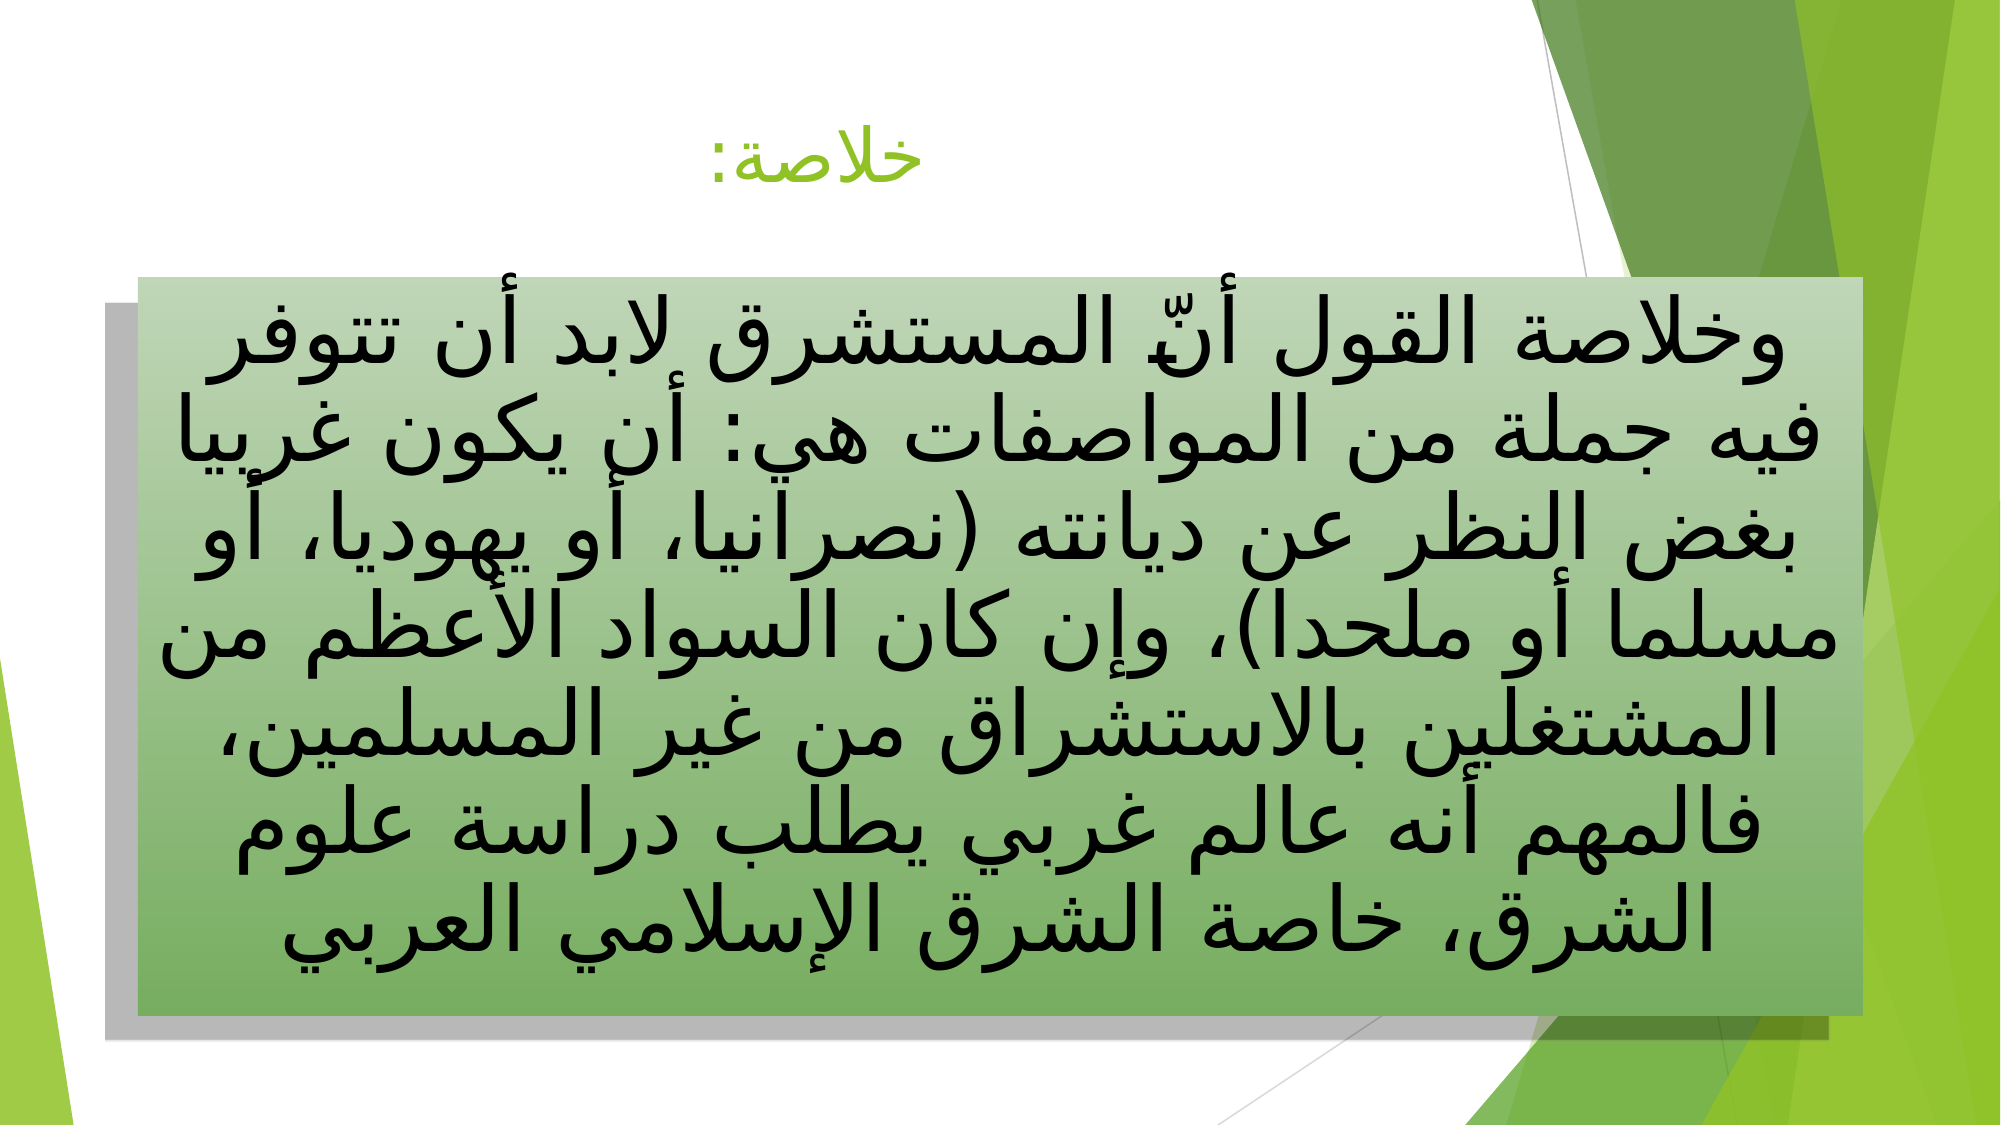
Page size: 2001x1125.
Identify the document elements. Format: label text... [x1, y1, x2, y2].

title خلاصة: [111, 99, 1522, 302]
list وخلاصة القول أنّ المستشرق لابد أن تتوفر فيه جملة من المواصفات هي: أن يكون غربيا بغض النظر عن ديانته (نصرانيا، أو يهوديا، أو مسلما أو ملحدا)، وإن كان السواد الأعظم من المشتغلين بالاستشراق من غير المسلمين، فالمهم أنه عالم غربي يطلب دراسة علوم الشرق، خاصة الشرق الإسلامي العربي [137, 277, 1863, 1016]
